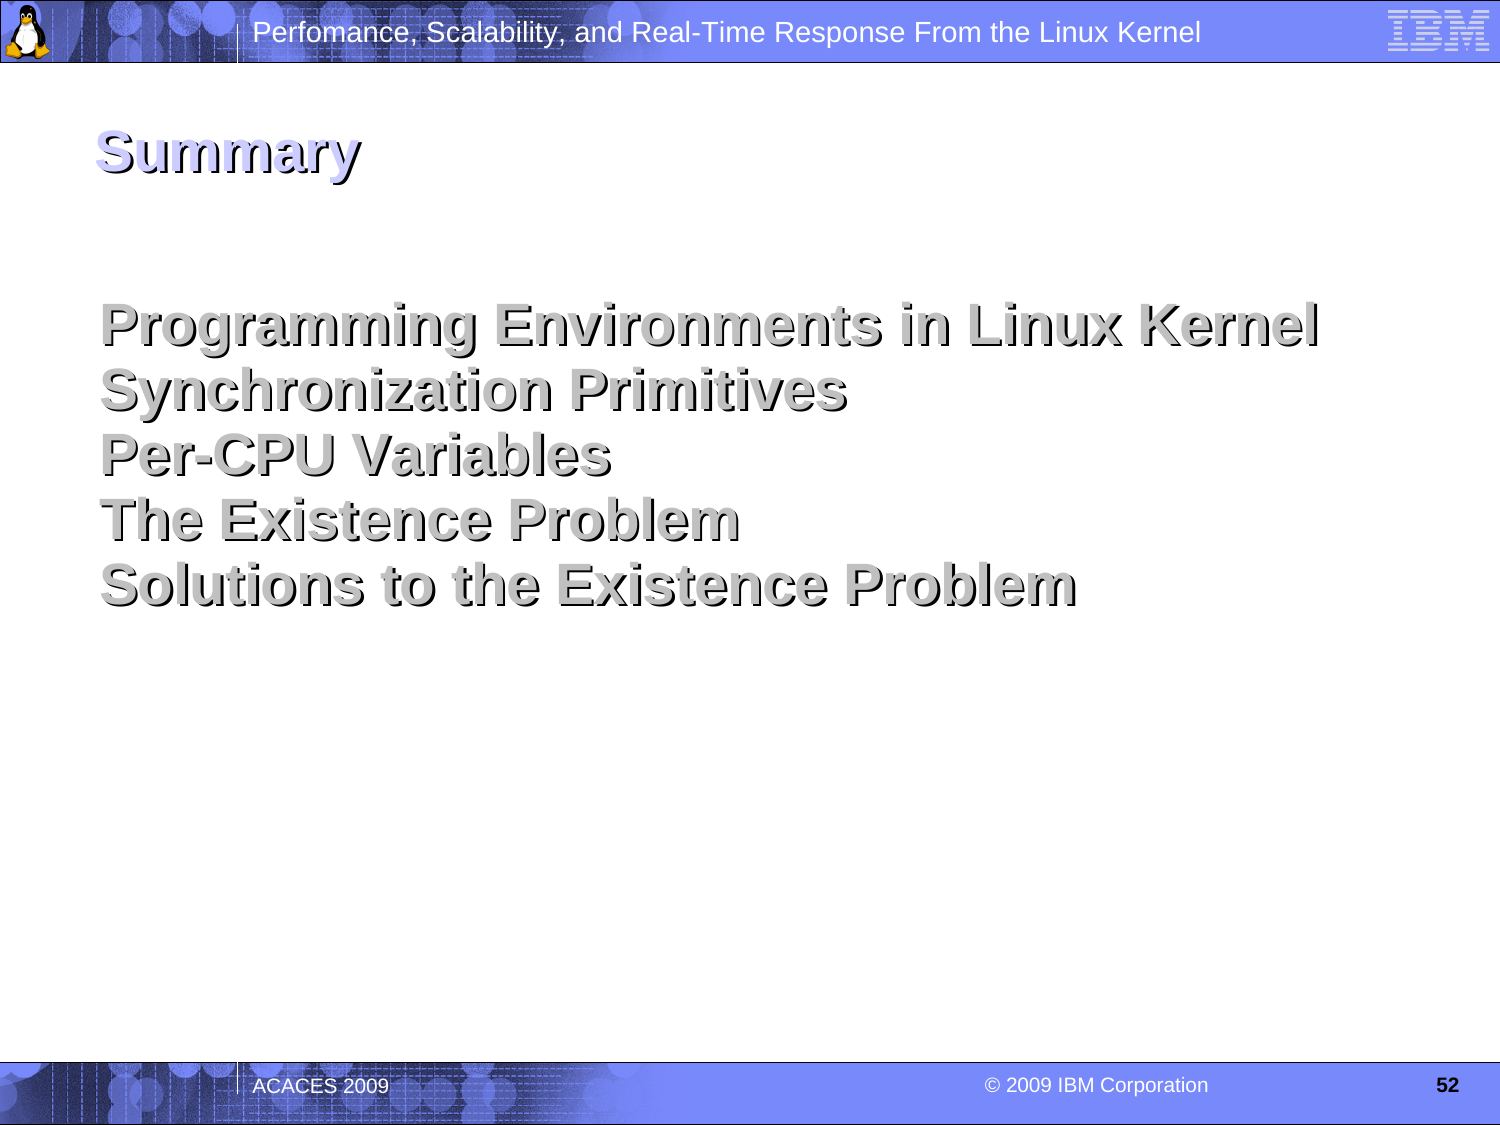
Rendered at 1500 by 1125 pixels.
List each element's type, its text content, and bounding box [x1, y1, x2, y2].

picture [1, 1, 1500, 62]
picture [0, 1063, 1500, 1124]
list Programming Environments in Linux Kernel Synchronization Primitives Per-CPU Variables The Existence Problem Solutions to the Existence Problem [99, 291, 1389, 1022]
title Summary [79, 116, 1433, 215]
